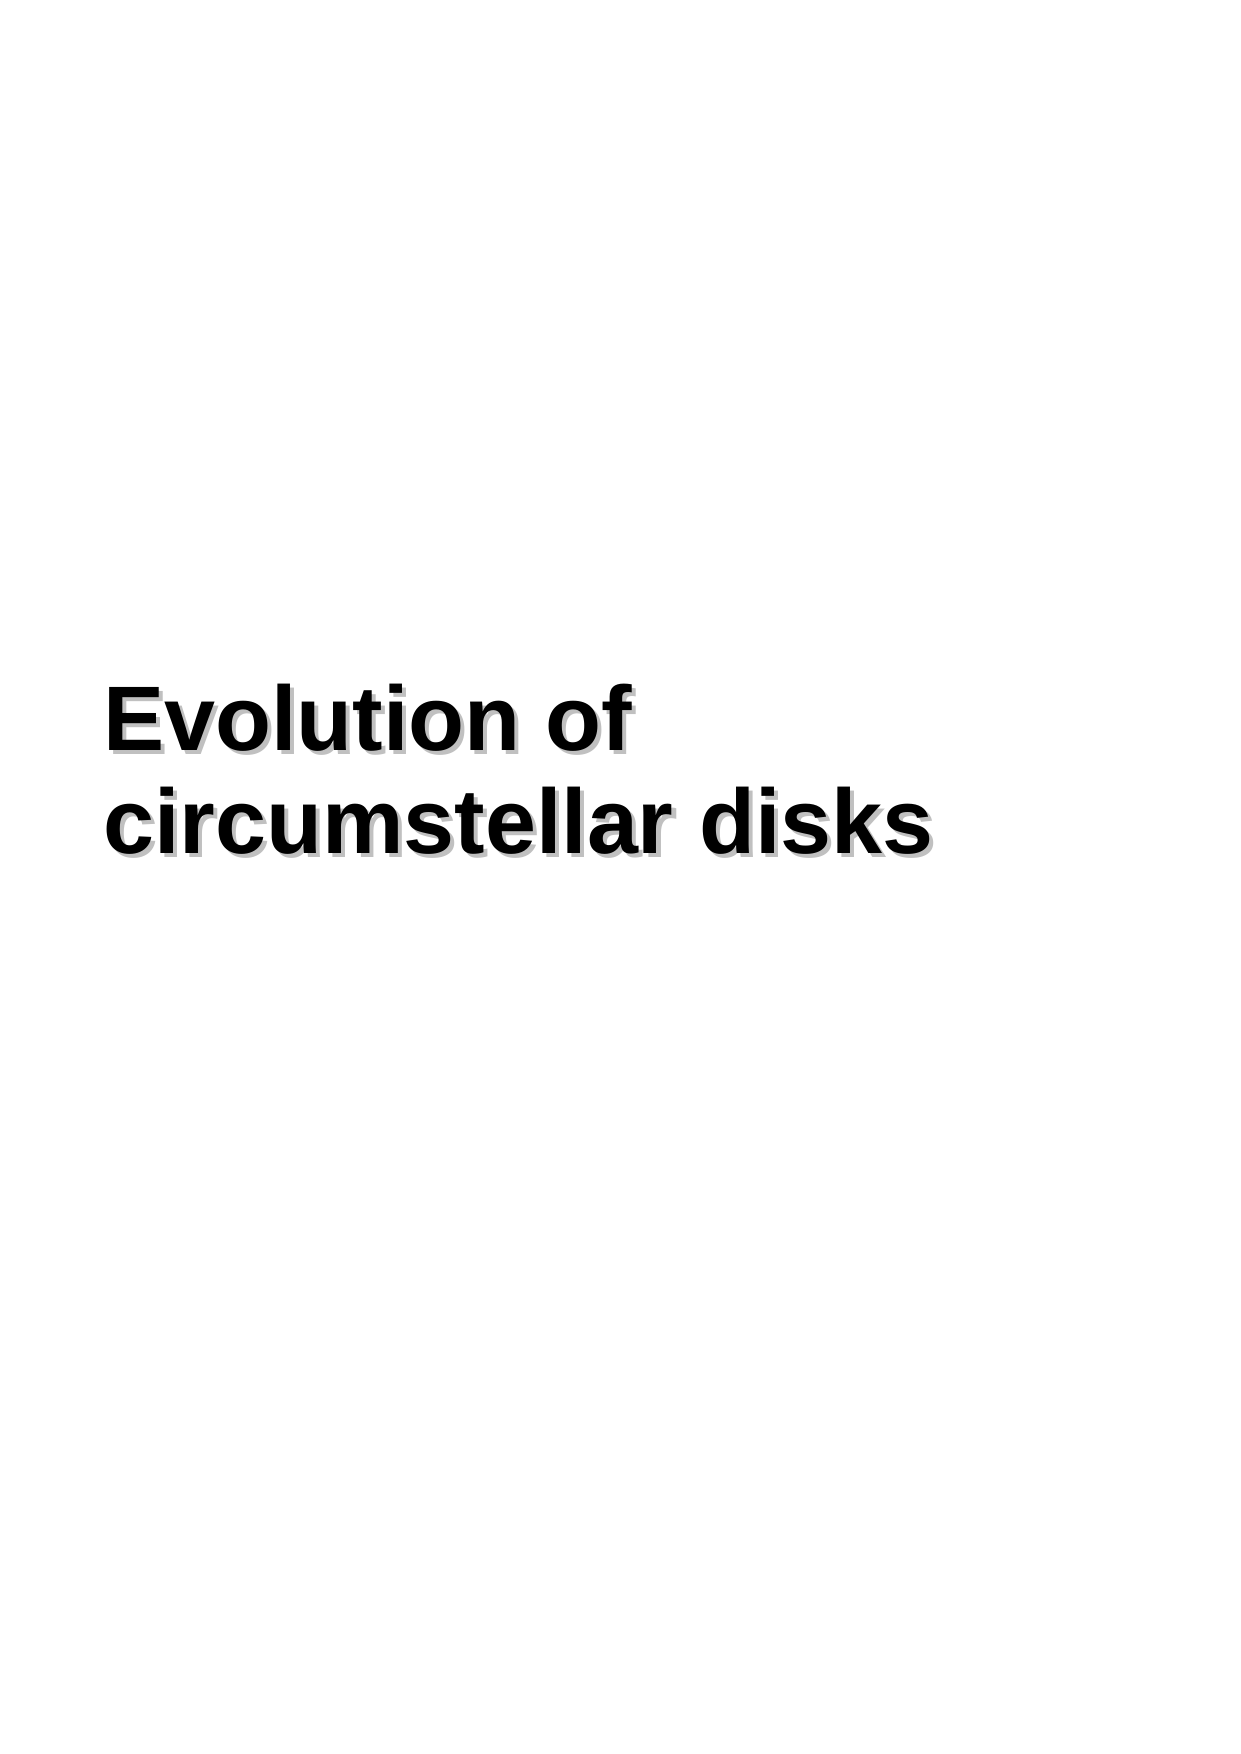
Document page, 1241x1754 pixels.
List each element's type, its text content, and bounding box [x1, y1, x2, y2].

text_box Evolution of circumstellar disks [88, 147, 1123, 882]
